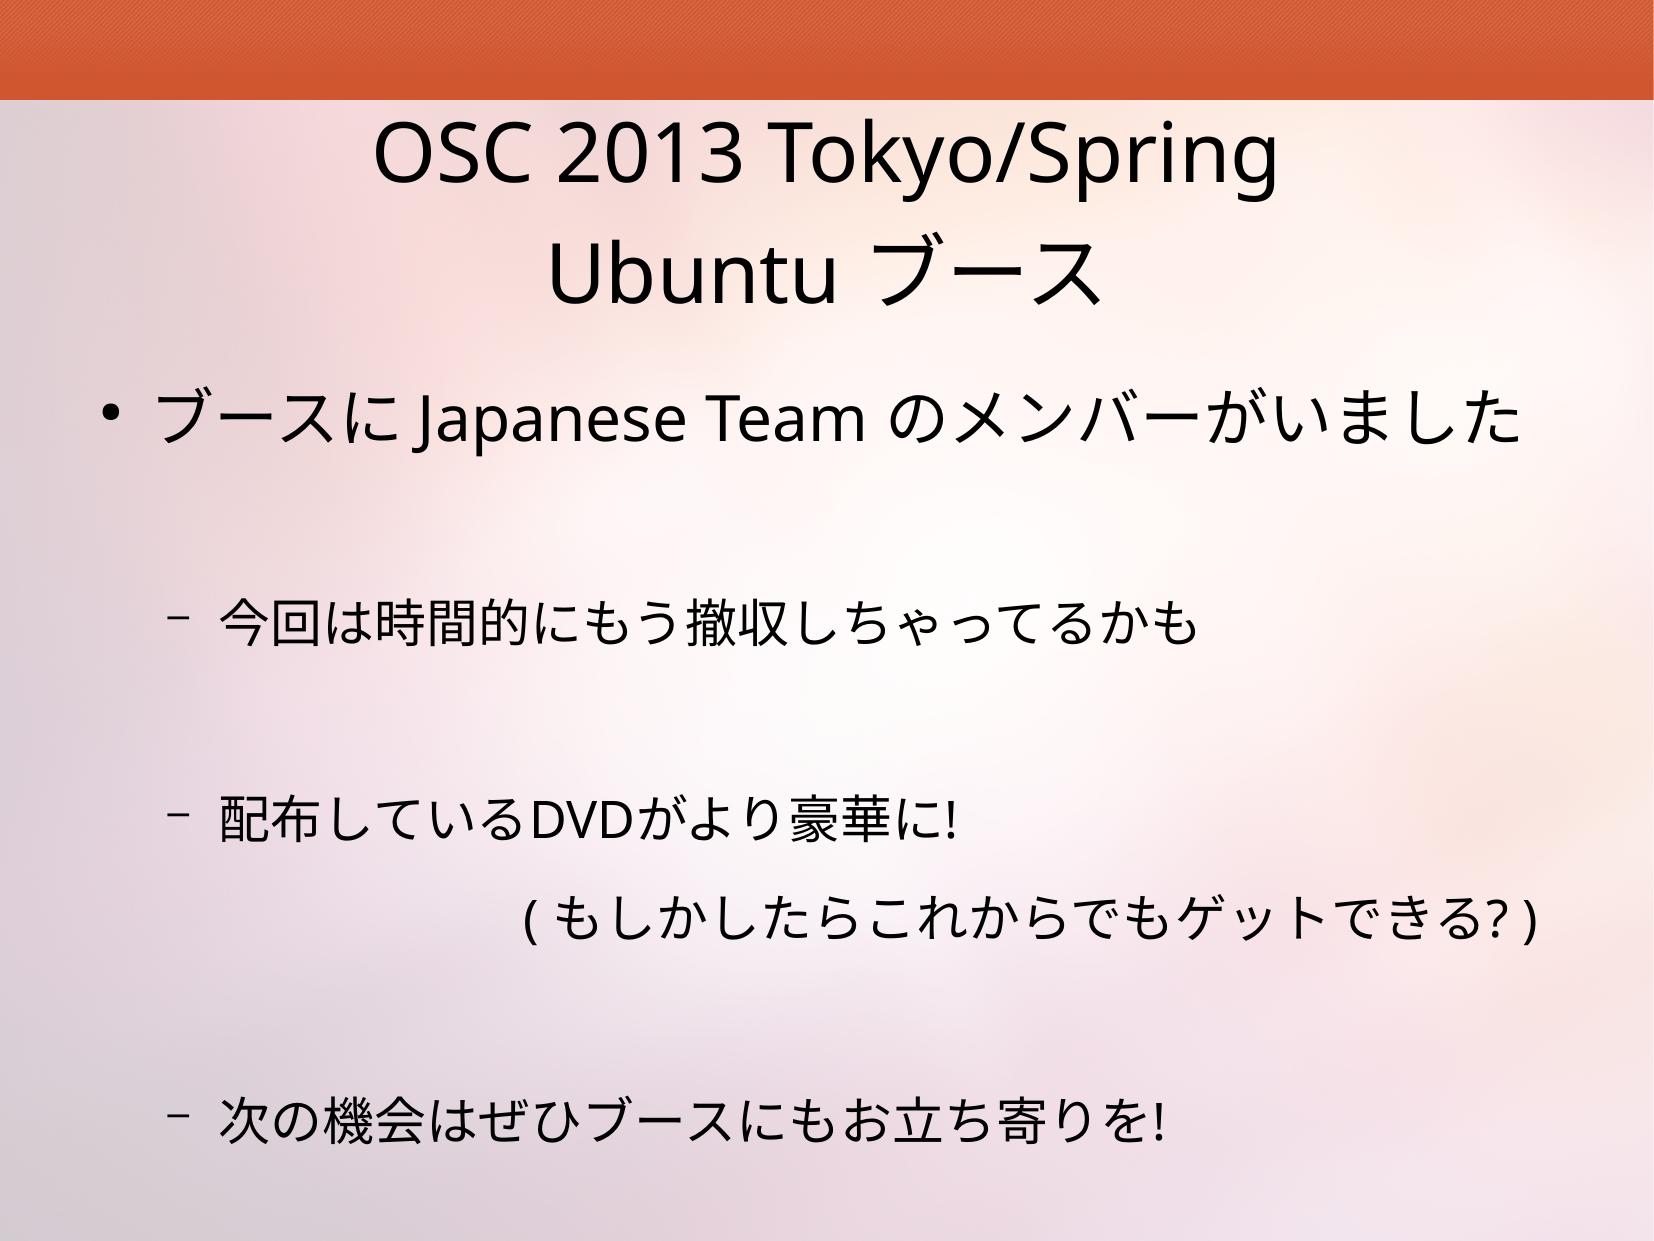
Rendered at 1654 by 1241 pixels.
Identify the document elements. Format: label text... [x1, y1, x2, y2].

list ブースに Japanese Team のメンバーがいました 今回は時間的にもう撤収しちゃってるかも 配布しているDVDがより豪華に! ( もしかしたらこれからでもゲットできる? ) 次の機会はぜひブースにもお立ち寄りを! [82, 366, 1538, 1199]
picture [0, 0, 1654, 1241]
title OSC 2013 Tokyo/Spring Ubuntu ブース [82, 121, 1571, 301]
